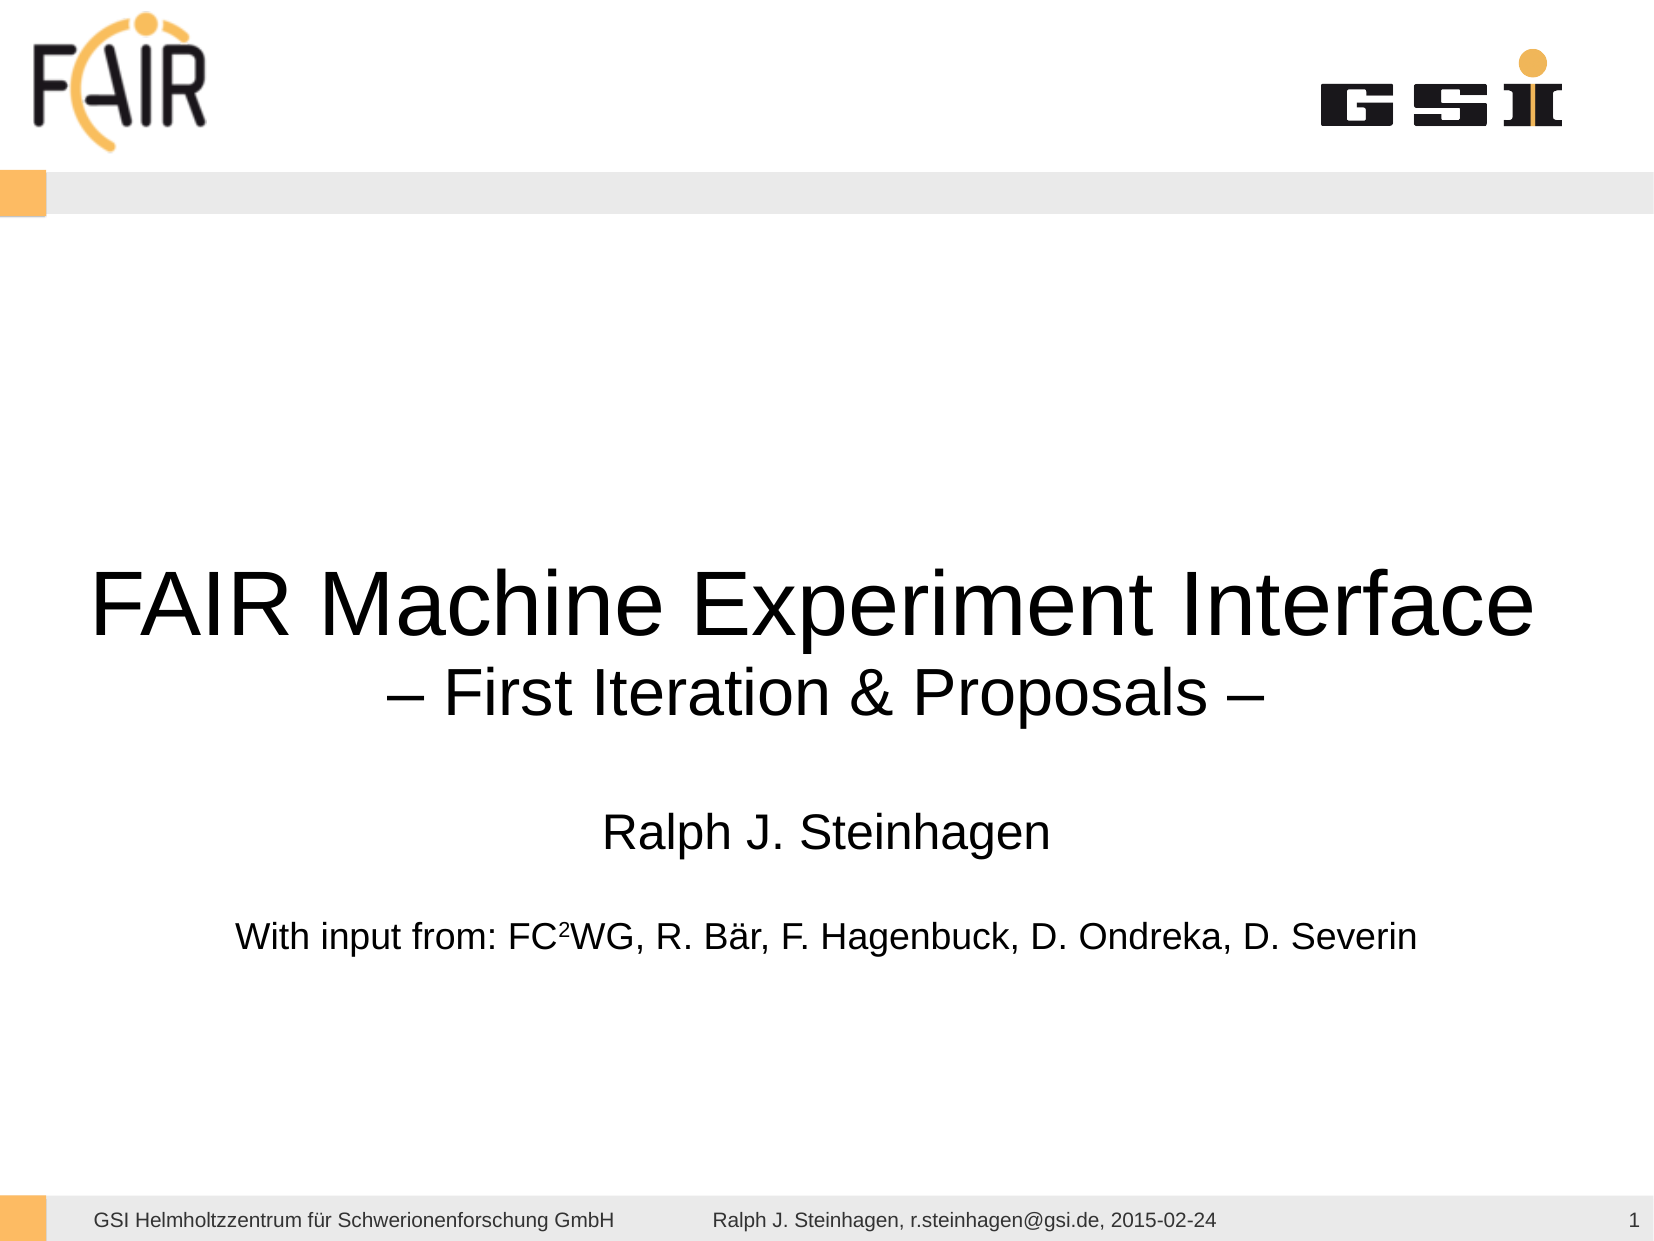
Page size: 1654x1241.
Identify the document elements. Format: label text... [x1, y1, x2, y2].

subtitle FAIR Machine Experiment Interface – First Iteration & Proposals – Ralph J. Steinhagen With input from: FC2WG, R. Bär, F. Hagenbuck, D. Ondreka, D. Severin [82, 249, 1571, 1158]
picture [33, 10, 207, 155]
picture [1319, 46, 1564, 129]
